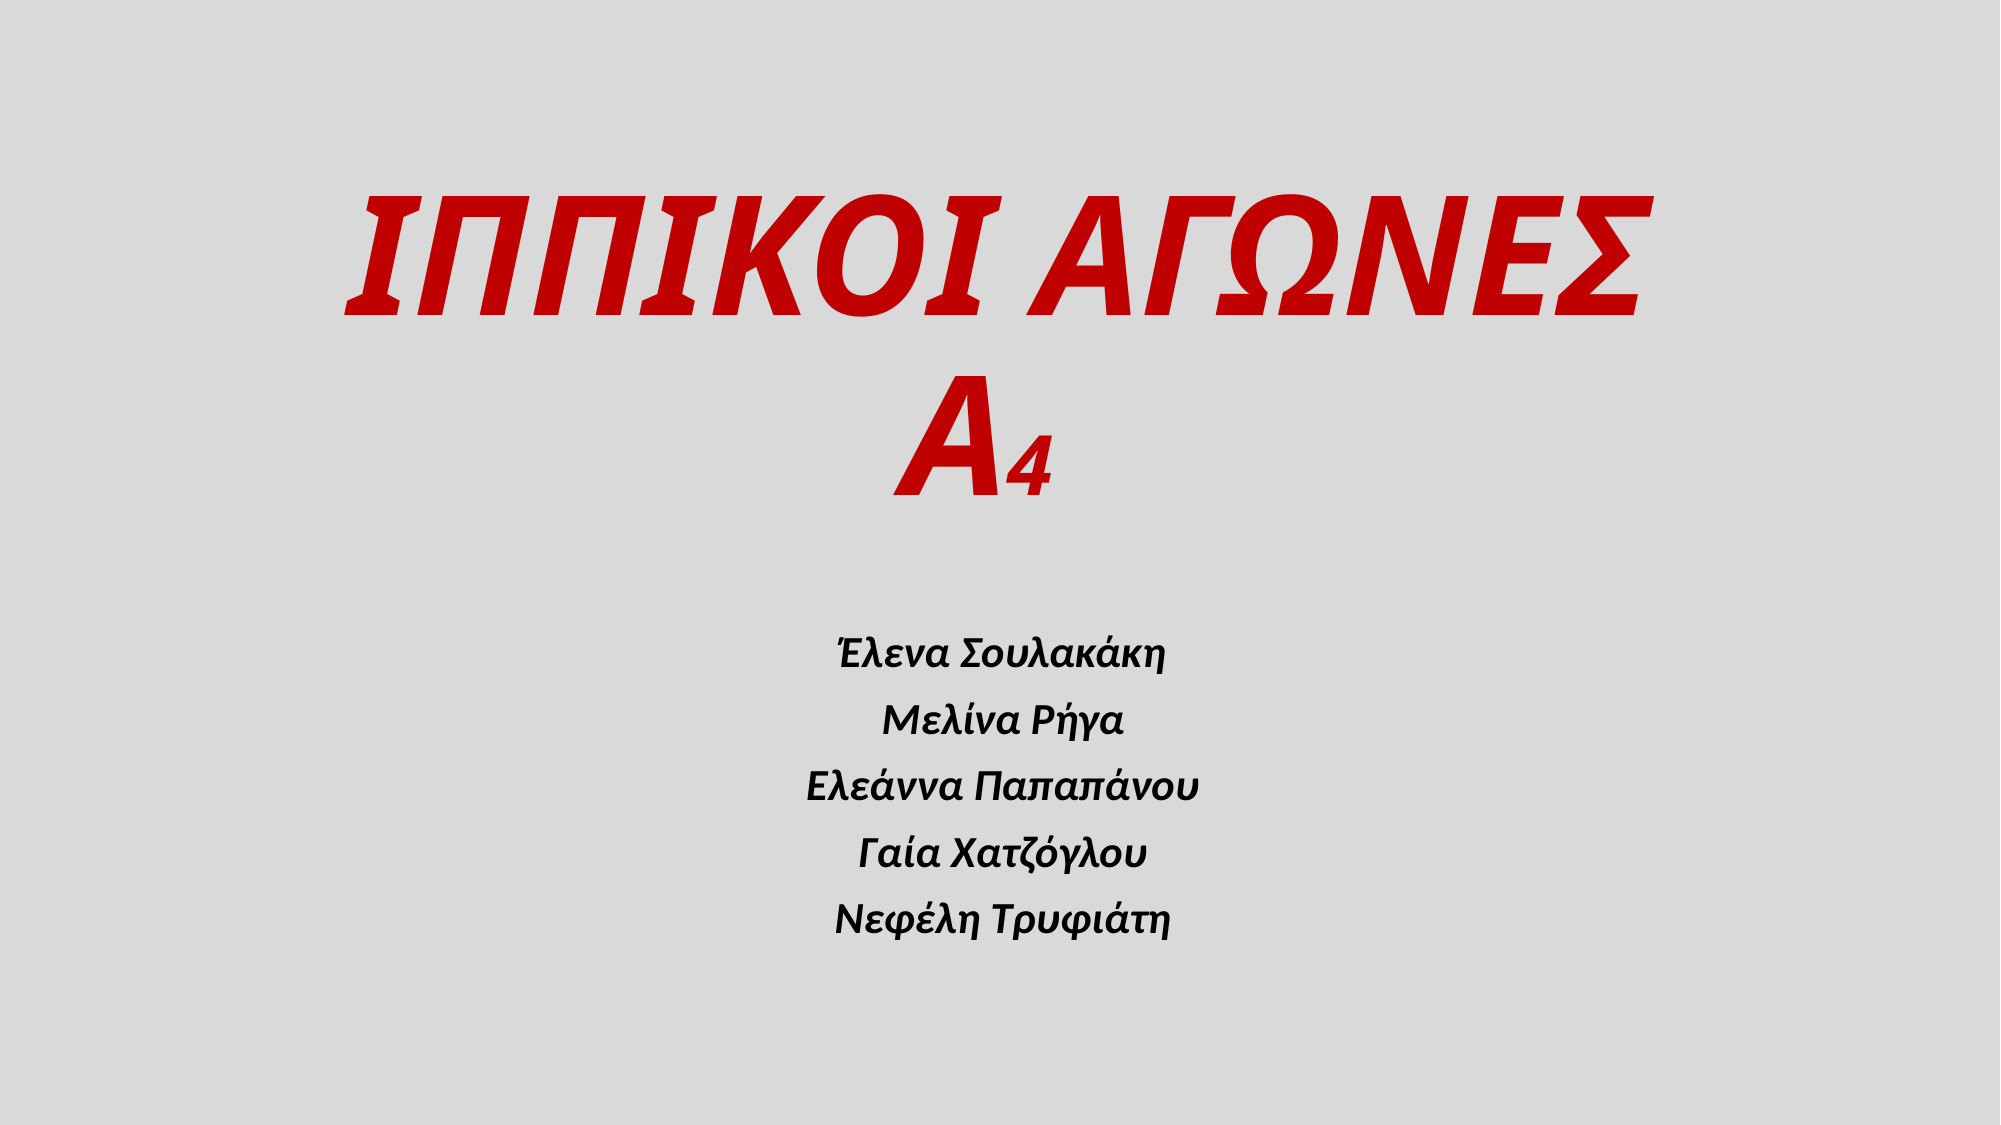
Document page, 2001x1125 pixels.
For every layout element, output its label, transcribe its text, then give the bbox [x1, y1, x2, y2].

subtitle Έλενα Σουλακάκη Μελίνα Ρήγα Ελεάννα Παπαπάνου Γαία Χατζόγλου Νεφέλη Τρυφιάτη [554, 621, 1452, 954]
title ΙΠΠΙΚΟΙ ΑΓΩΝΕΣ Α4 [249, 57, 1750, 539]
